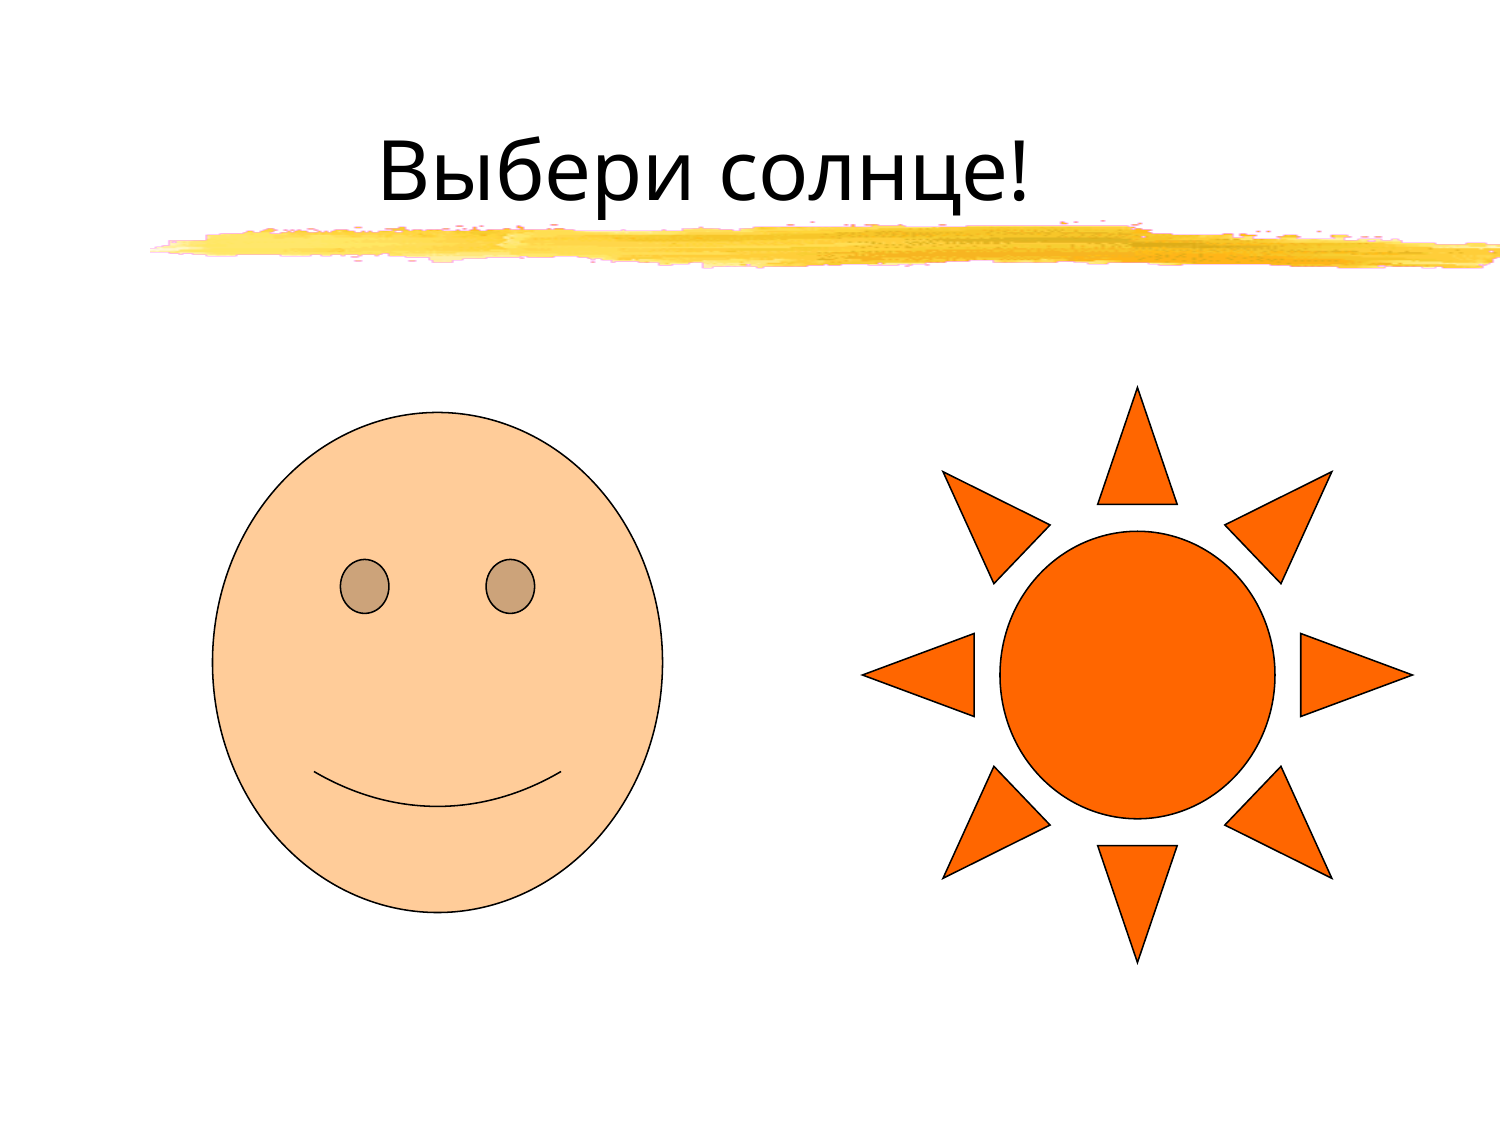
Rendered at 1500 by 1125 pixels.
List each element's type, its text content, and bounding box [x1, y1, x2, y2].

text_box [1300, 633, 1413, 717]
text_box [999, 531, 1276, 819]
text_box [942, 766, 1051, 879]
text_box [212, 412, 663, 913]
text_box [1224, 471, 1332, 584]
picture [150, 215, 1500, 279]
text_box [862, 633, 975, 717]
text_box [1224, 766, 1332, 879]
text_box [942, 471, 1051, 584]
text_box [1097, 845, 1178, 963]
text_box [1097, 387, 1178, 505]
title Выбери солнце! [66, 37, 1342, 225]
